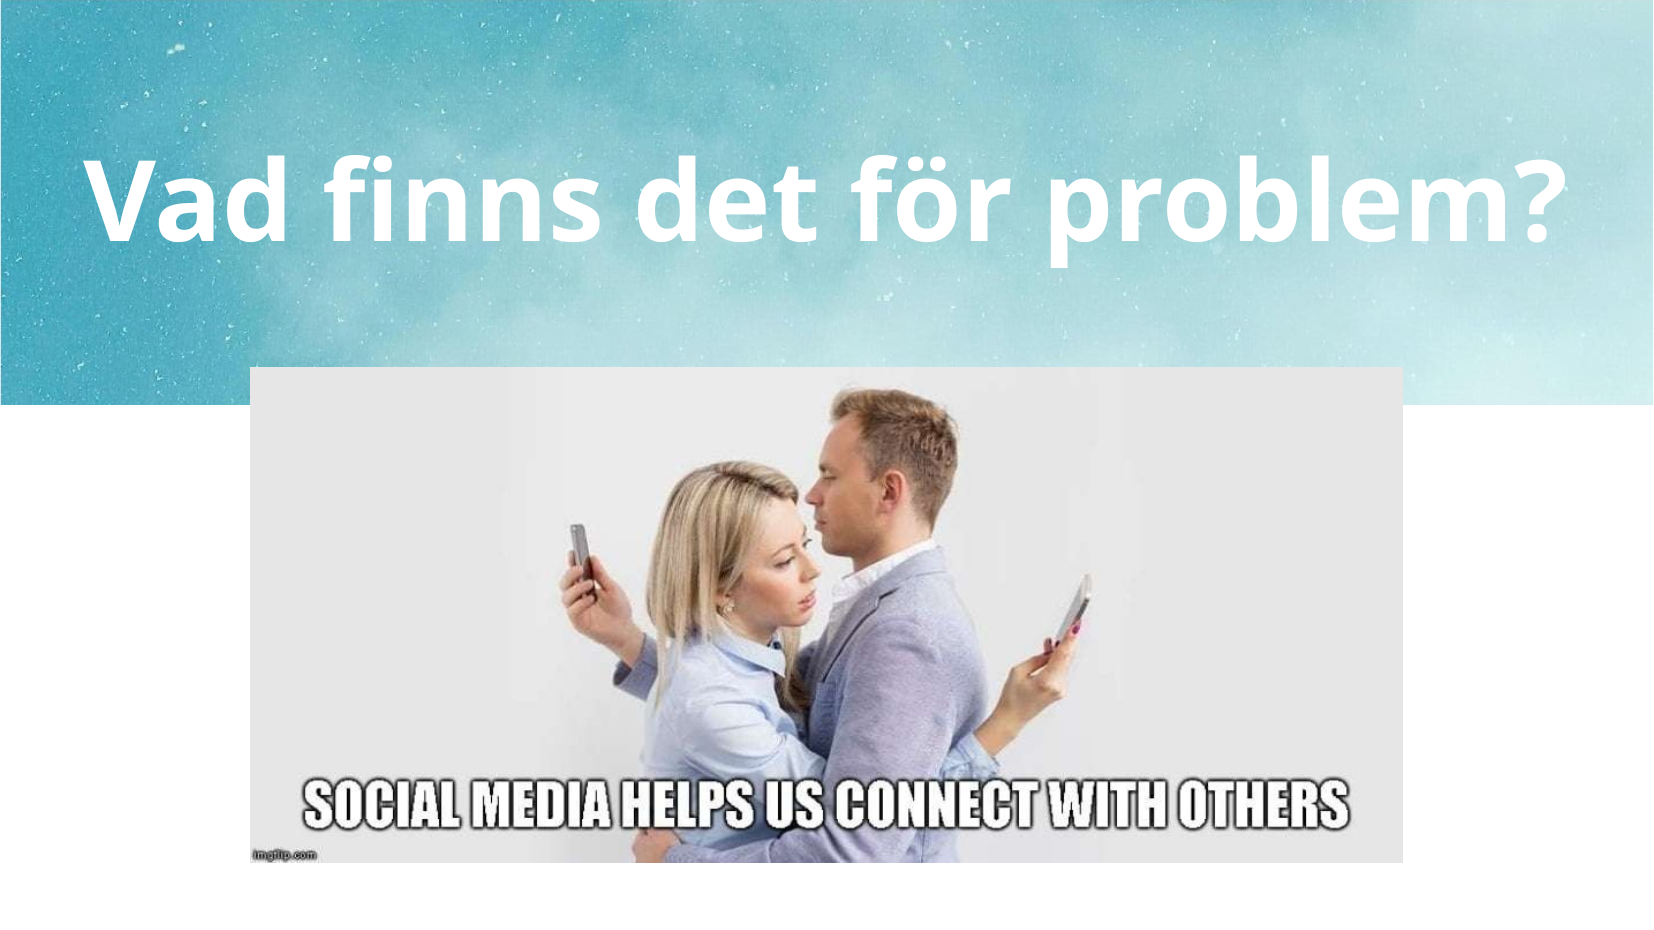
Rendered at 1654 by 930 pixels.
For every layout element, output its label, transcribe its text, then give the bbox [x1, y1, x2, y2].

title Vad finns det för problem? [82, 322, 1571, 373]
picture [2, 1, 1653, 863]
